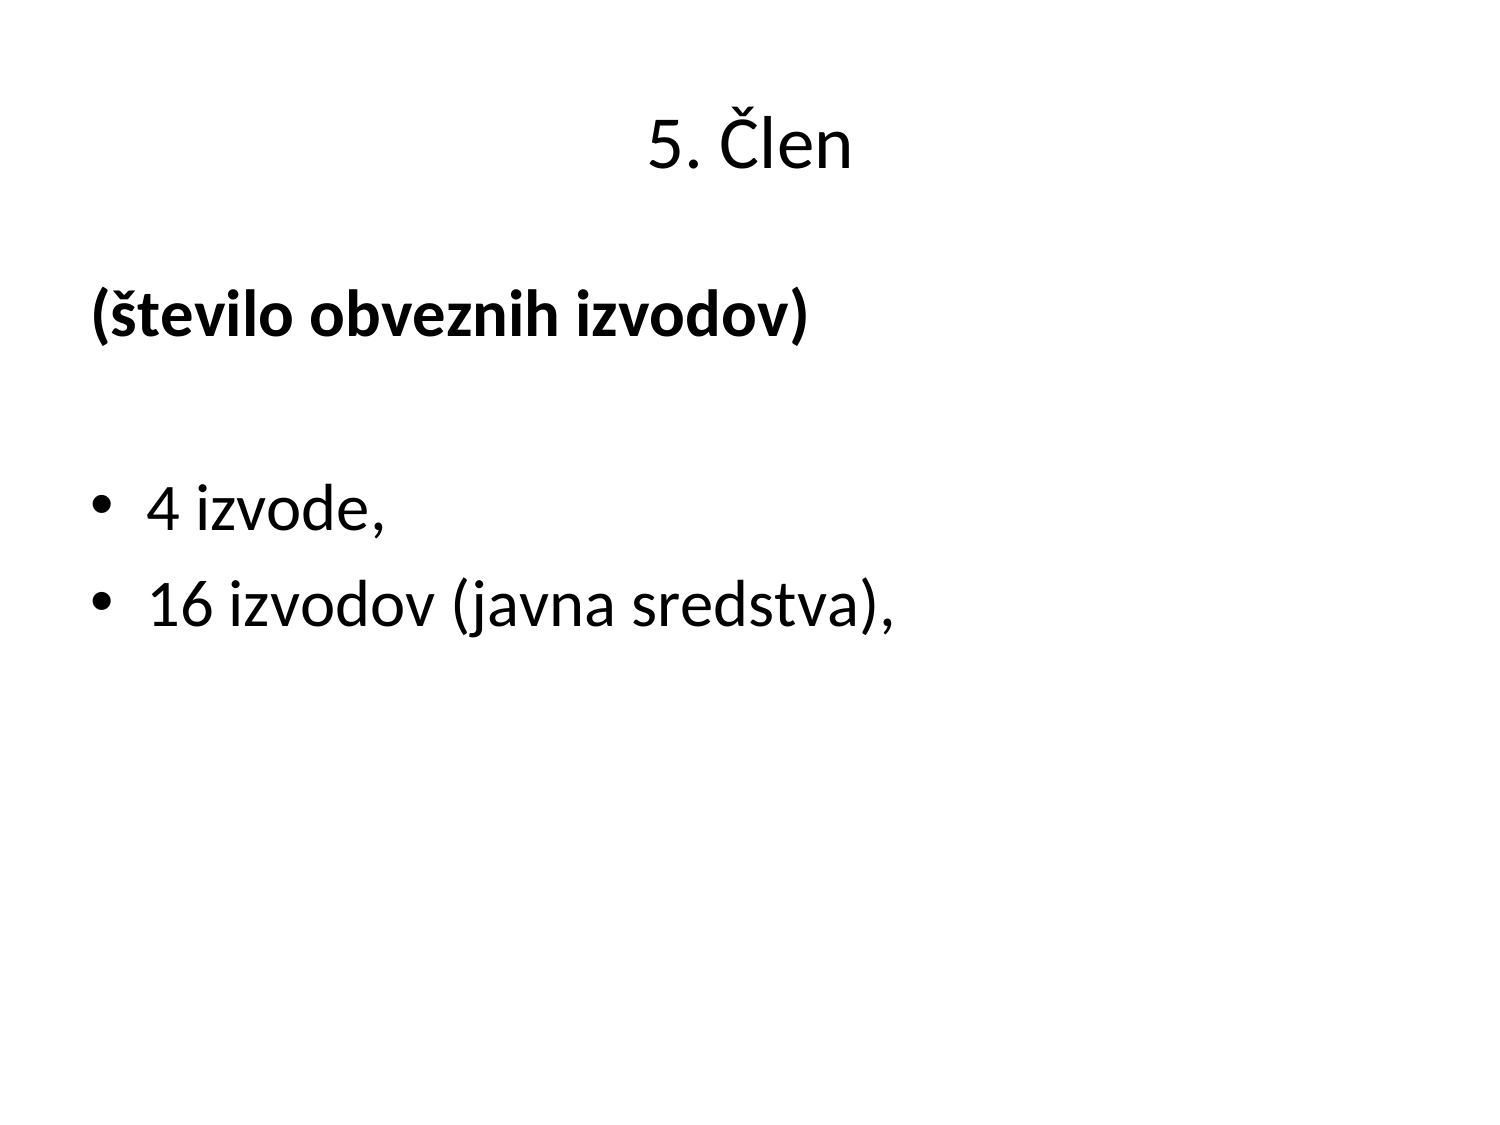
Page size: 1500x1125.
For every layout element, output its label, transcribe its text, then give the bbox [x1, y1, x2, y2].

list (število obveznih izvodov) 4 izvode, 16 izvodov (javna sredstva), [75, 262, 1426, 1006]
title 5. Člen [75, 45, 1426, 233]
